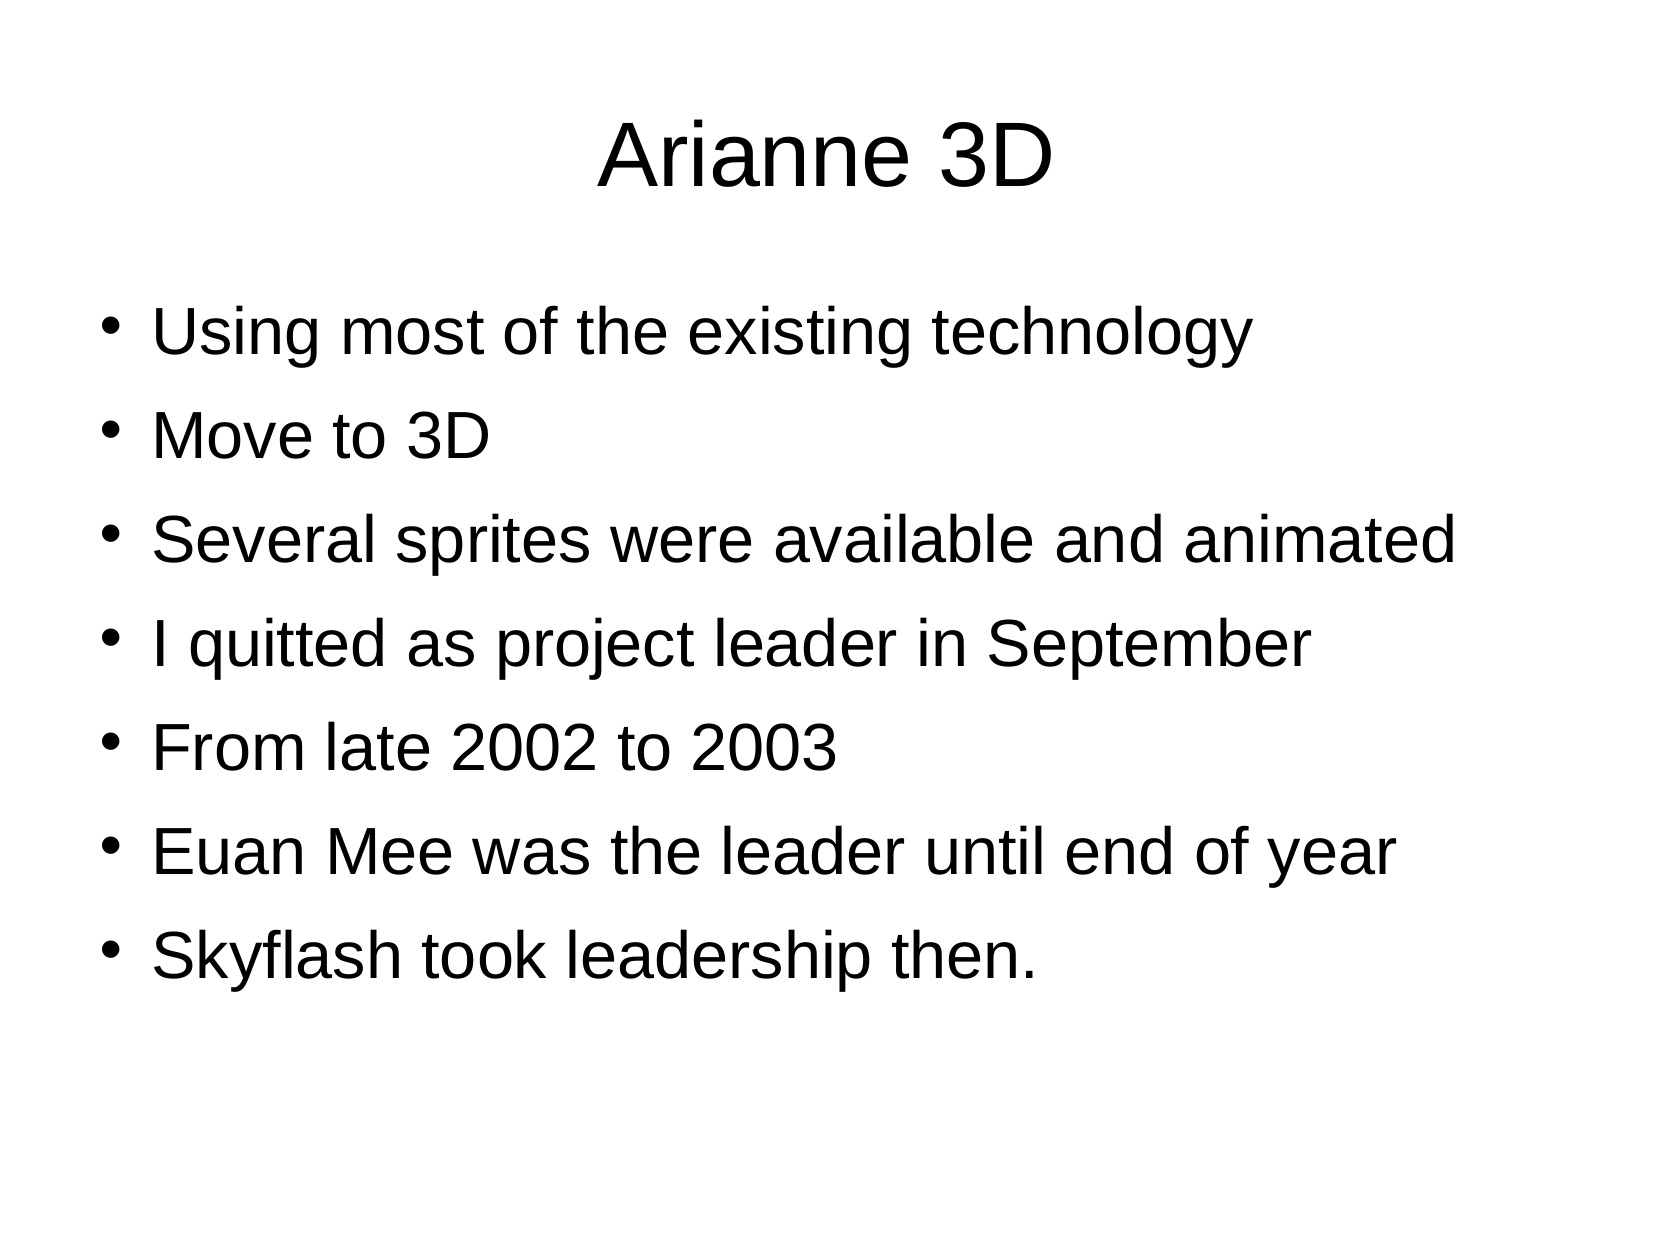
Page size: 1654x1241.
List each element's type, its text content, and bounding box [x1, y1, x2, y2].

text_box Using most of the existing technology Move to 3D Several sprites were available and animated I quitted as project leader in September From late 2002 to 2003 Euan Mee was the leader until end of year Skyflash took leadership then. [82, 290, 1571, 1109]
text_box Arianne 3D [82, 49, 1571, 257]
